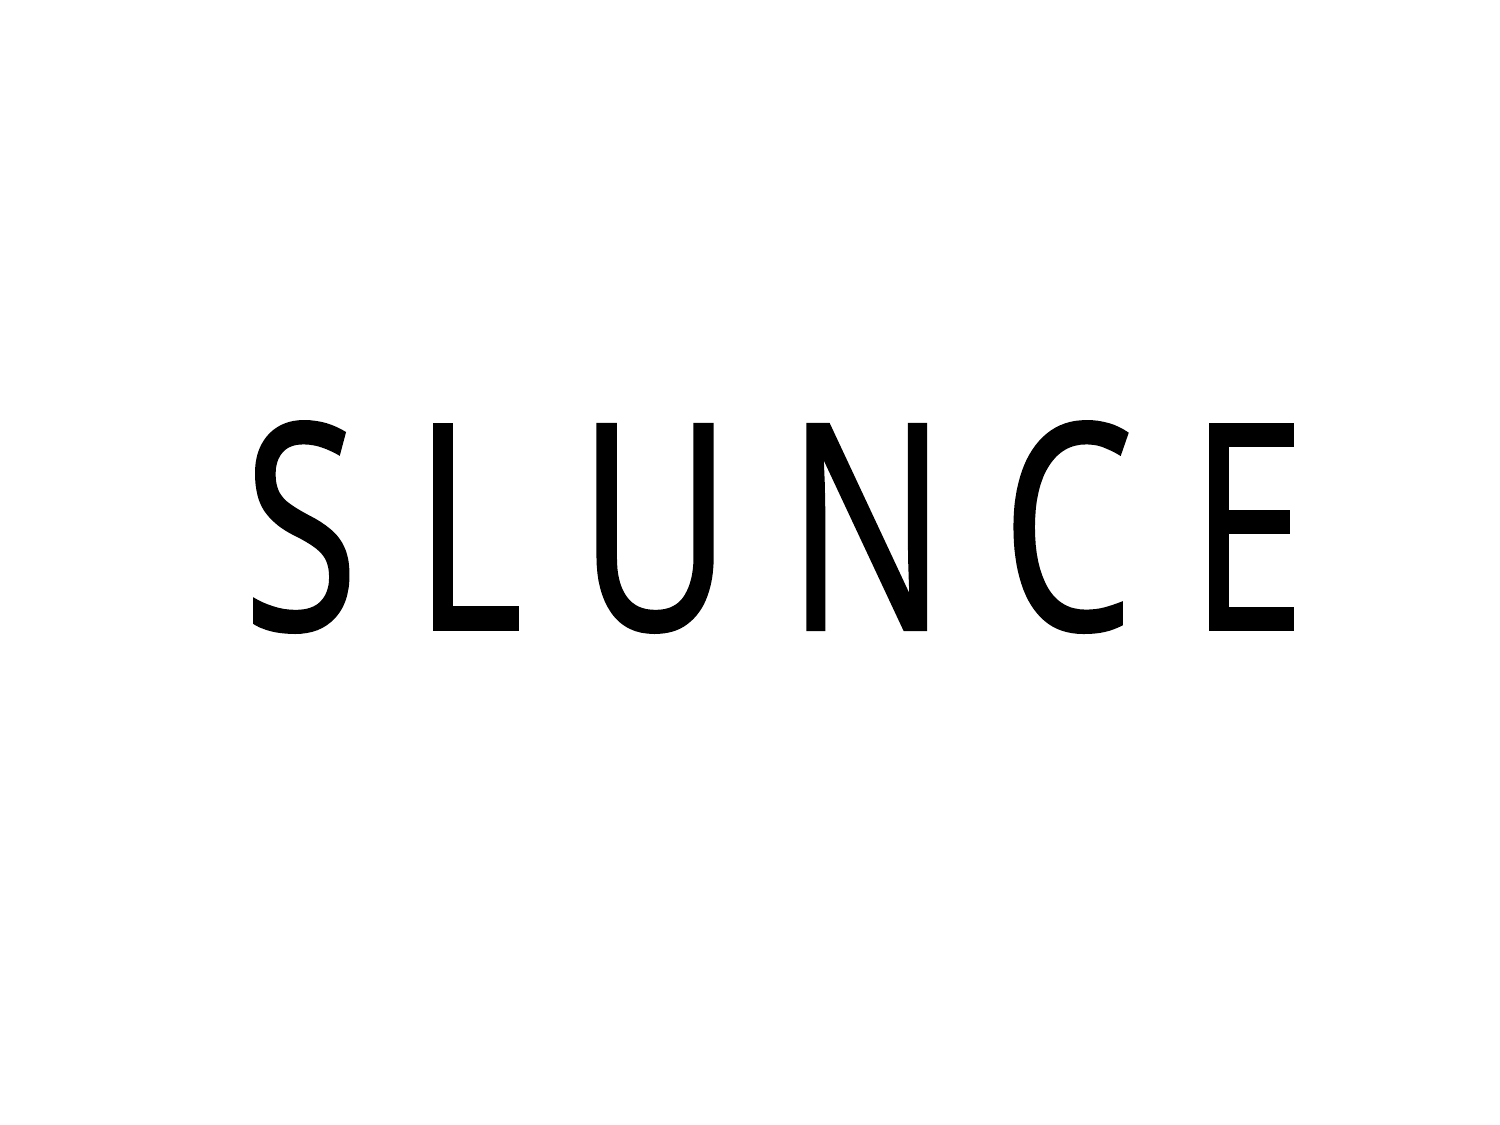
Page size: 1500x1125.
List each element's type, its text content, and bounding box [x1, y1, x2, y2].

text_box S L U N C E [807, 423, 927, 631]
text_box S L U N C E [1014, 420, 1128, 634]
text_box S L U N C E [433, 423, 519, 631]
text_box S L U N C E [597, 423, 713, 634]
text_box S L U N C E [253, 420, 349, 634]
text_box S L U N C E [1209, 423, 1294, 631]
